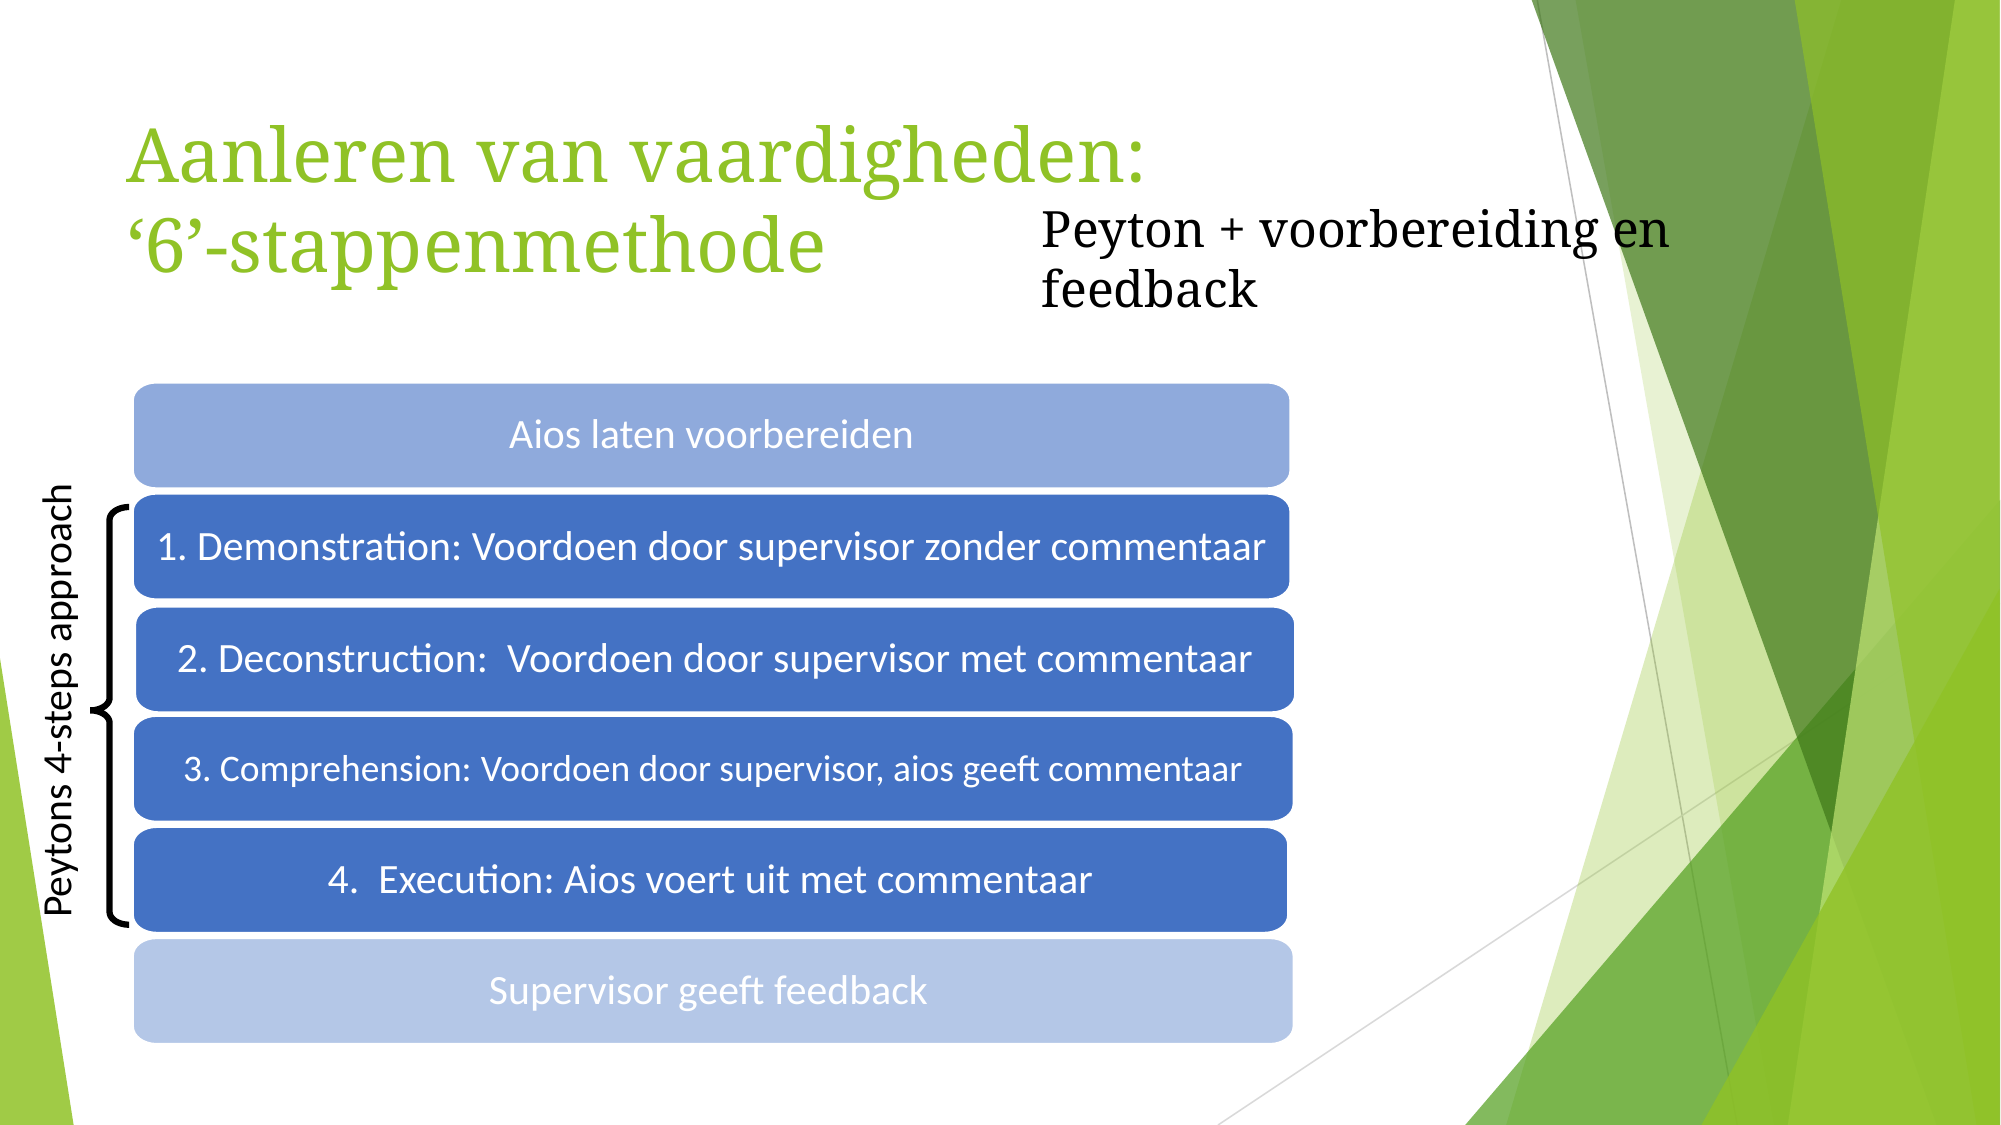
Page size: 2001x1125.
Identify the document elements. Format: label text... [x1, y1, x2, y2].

text_box 1. Demonstration: Voordoen door supervisor zonder commentaar [132, 493, 1291, 600]
title Aanleren van vaardigheden: ‘6’-stappenmethode [111, 99, 1522, 317]
text_box 3. Comprehension: Voordoen door supervisor, aios geeft commentaar [132, 715, 1294, 822]
text_box Peyton + voorbereiding en feedback [1026, 190, 1863, 267]
text_box Peytons 4-steps approach [21, 467, 88, 933]
text_box 2. Deconstruction: Voordoen door supervisor met commentaar [135, 606, 1296, 713]
text_box Aios laten voorbereiden [132, 382, 1291, 489]
text_box Supervisor geeft feedback [132, 938, 1294, 1044]
text_box 4. Execution: Aios voert uit met commentaar [132, 826, 1289, 933]
